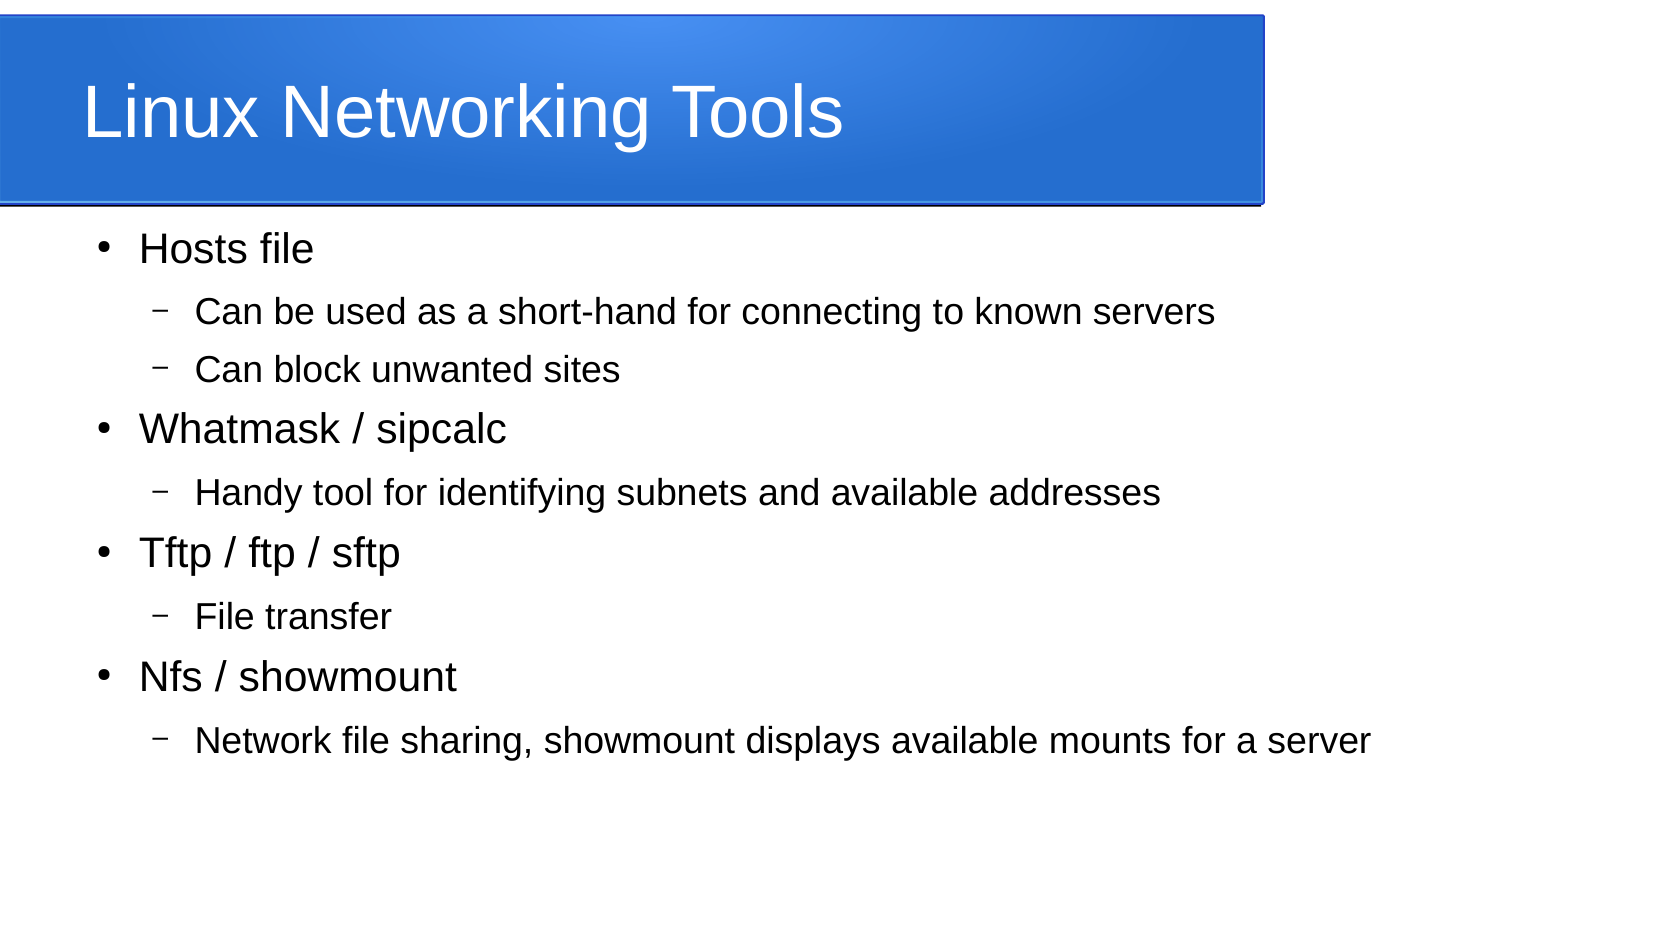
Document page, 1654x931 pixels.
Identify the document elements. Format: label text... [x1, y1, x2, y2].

list Hosts file Can be used as a short-hand for connecting to known servers Can block unwanted sites Whatmask / sipcalc Handy tool for identifying subnets and available addresses Tftp / ftp / sftp File transfer Nfs / showmount Network file sharing, showmount displays available mounts for a server [82, 224, 1571, 764]
title Linux Networking Tools [82, 35, 1235, 189]
